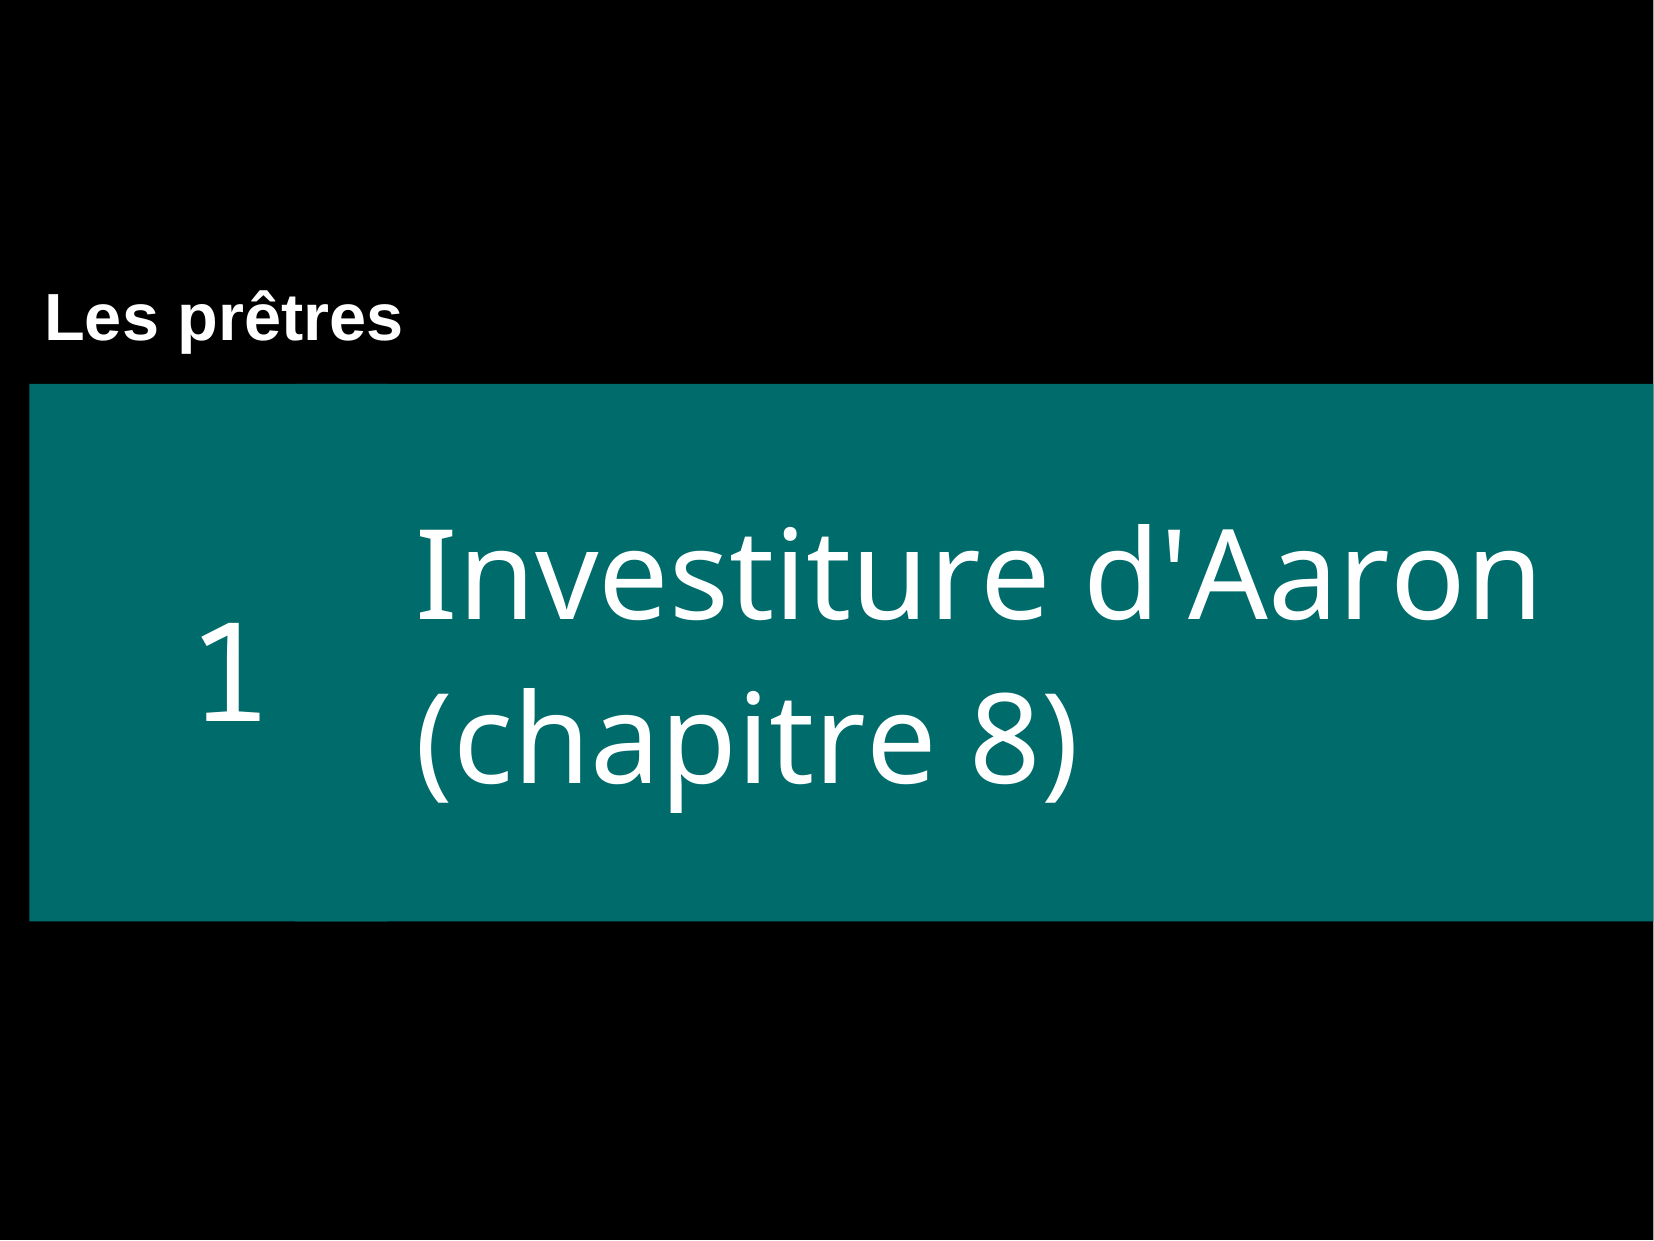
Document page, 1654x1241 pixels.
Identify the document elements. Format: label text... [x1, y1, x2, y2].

text_box [29, 383, 295, 922]
text_box Investiture d'Aaron (chapitre 8) [295, 383, 1654, 922]
text_box Les prêtres [29, 272, 1654, 363]
text_box 1 [173, 566, 266, 770]
